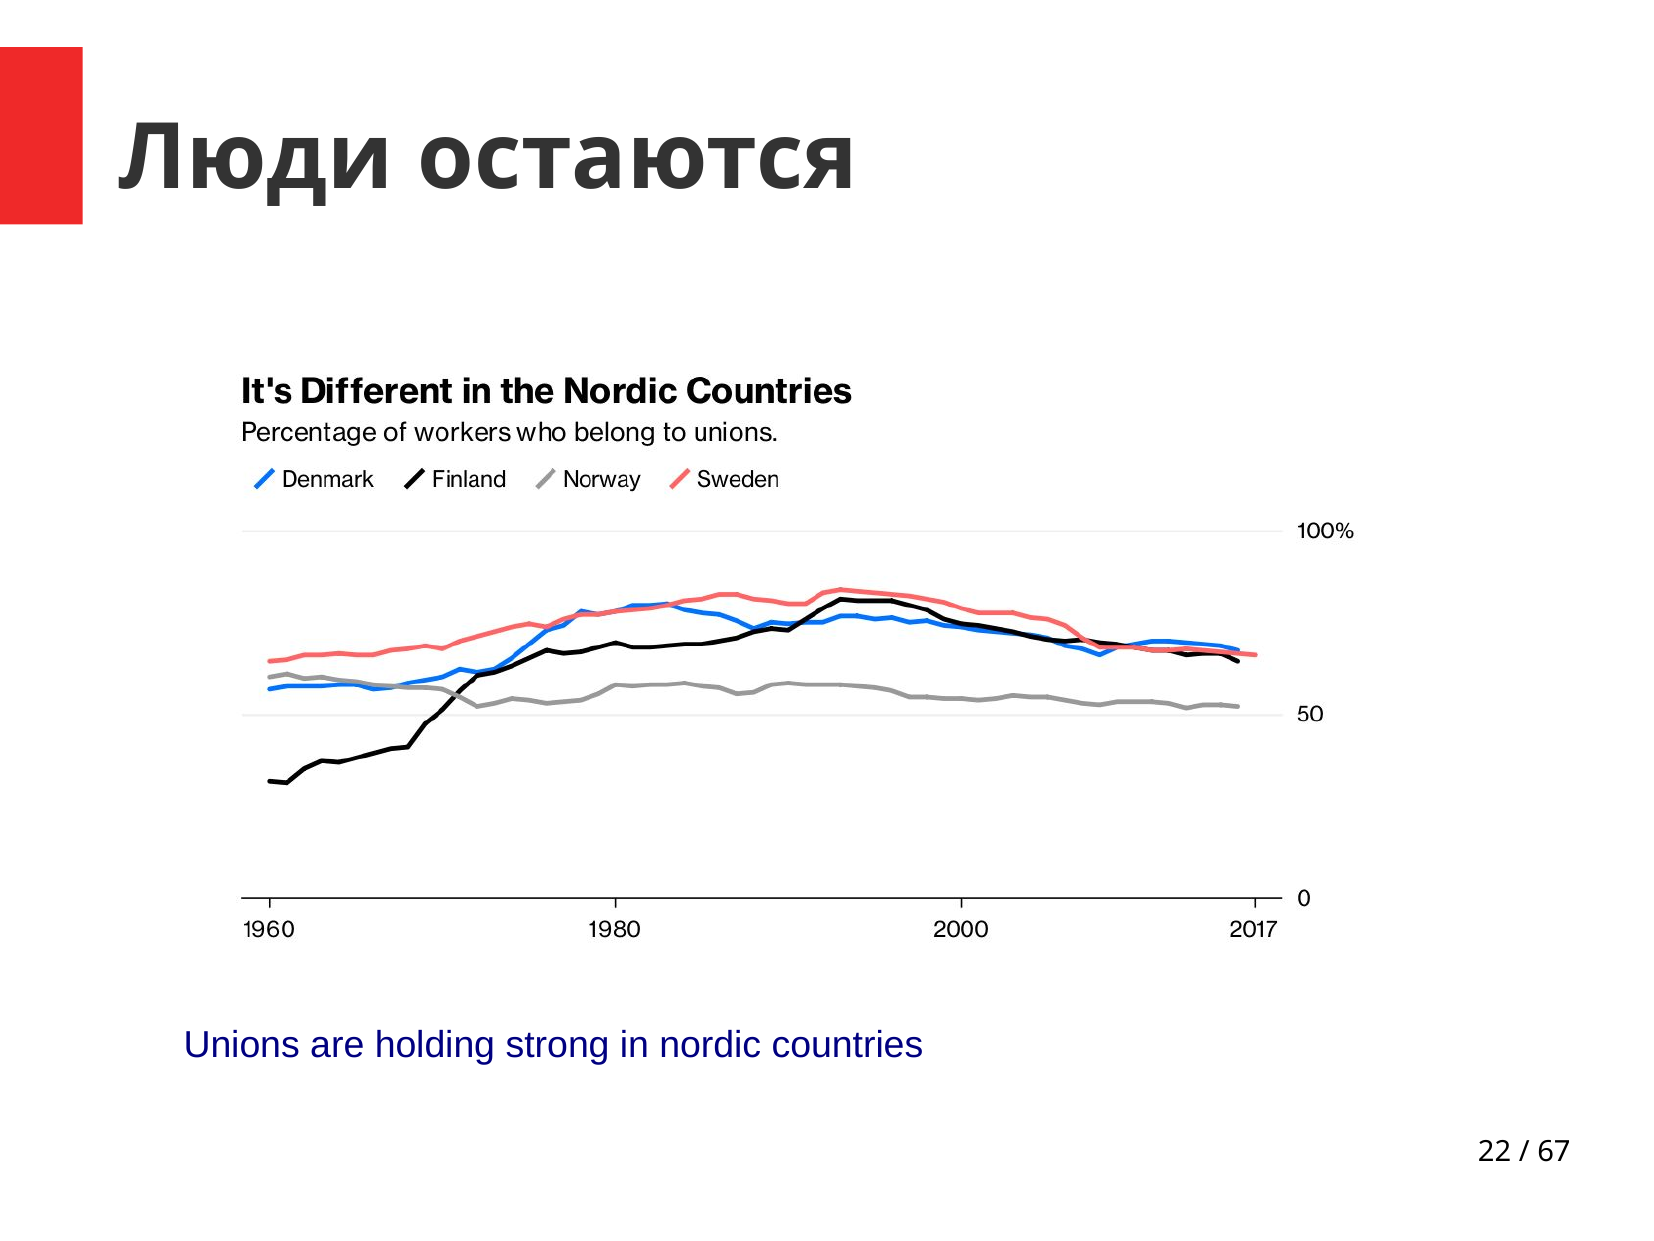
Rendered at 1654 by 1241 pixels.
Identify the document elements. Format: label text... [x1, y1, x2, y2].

picture [212, 342, 1381, 956]
text_box Unions are holding strong in nordic countries [168, 1016, 1264, 1087]
title Люди остаются [118, 49, 1571, 257]
